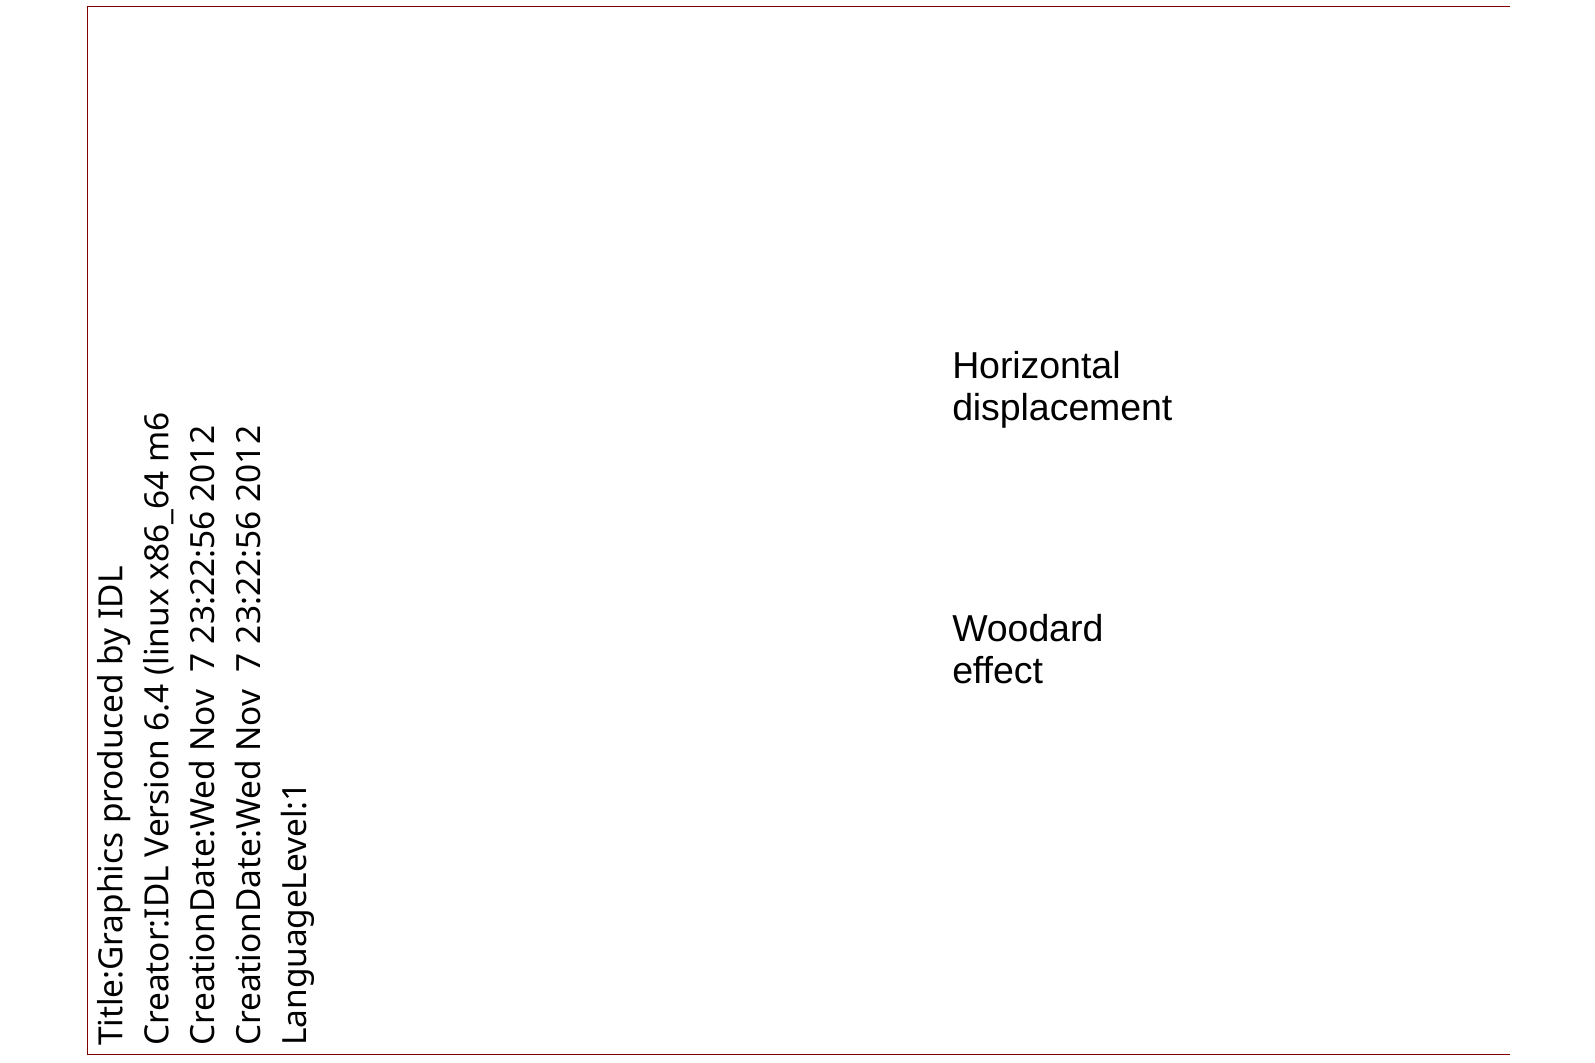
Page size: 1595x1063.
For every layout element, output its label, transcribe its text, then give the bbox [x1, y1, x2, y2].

text_box Horizontal displacement [937, 337, 1201, 437]
text_box Woodard effect [937, 600, 1163, 699]
picture [84, 6, 1510, 1057]
